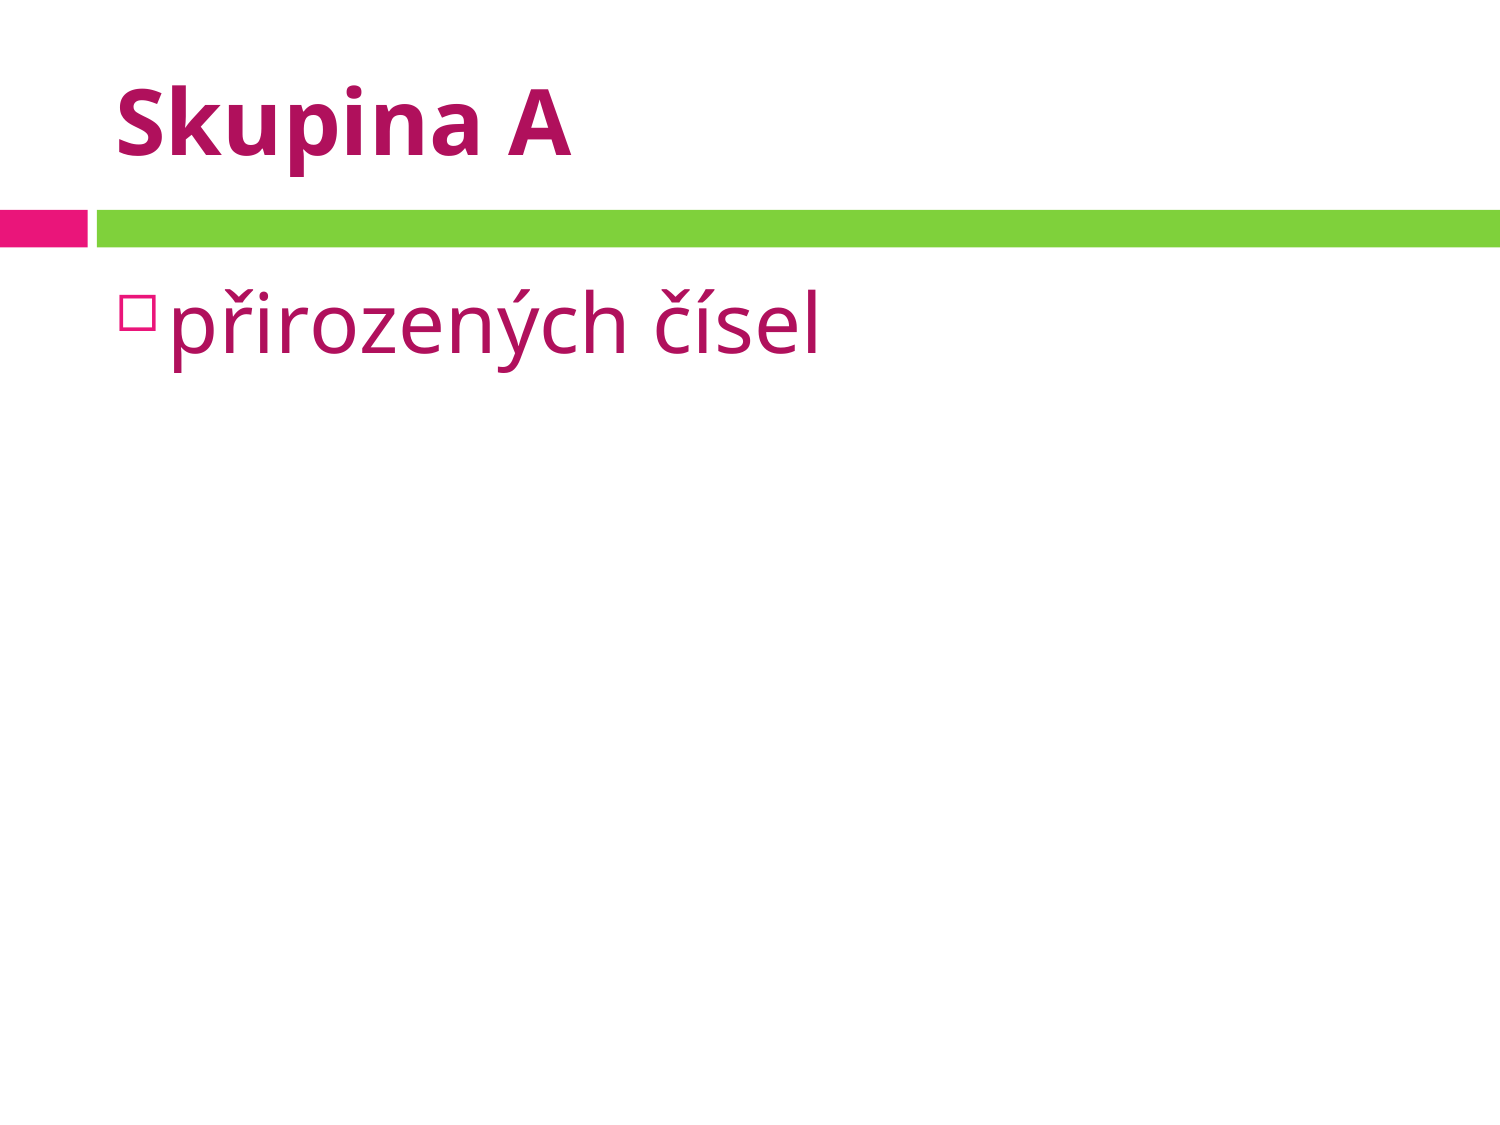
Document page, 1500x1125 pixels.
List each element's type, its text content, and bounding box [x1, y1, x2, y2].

title Skupina A [100, 37, 1438, 201]
list přirozených čísel [100, 262, 1438, 1001]
